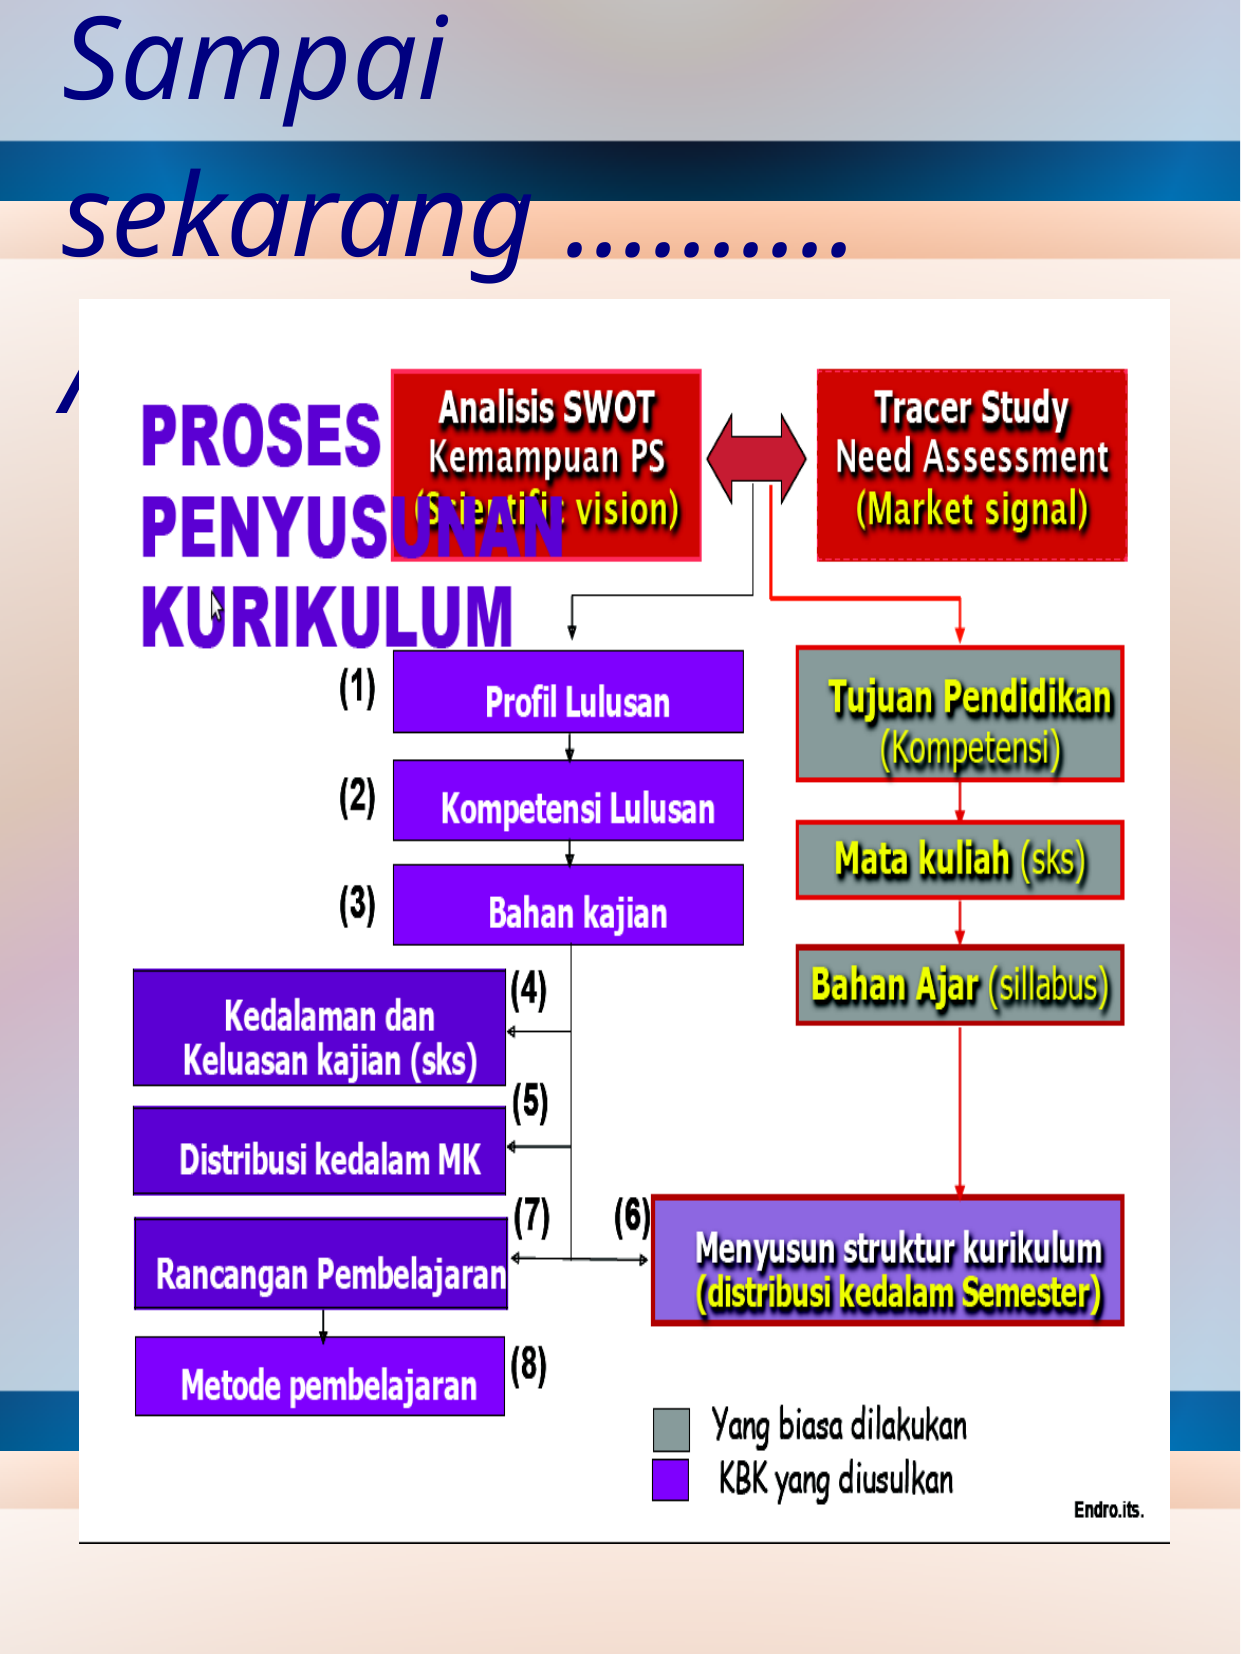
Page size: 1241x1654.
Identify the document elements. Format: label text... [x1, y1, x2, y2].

title Sampai sekarang .......... Arahan DIKTI [62, 18, 1179, 406]
picture [0, 0, 1241, 1654]
